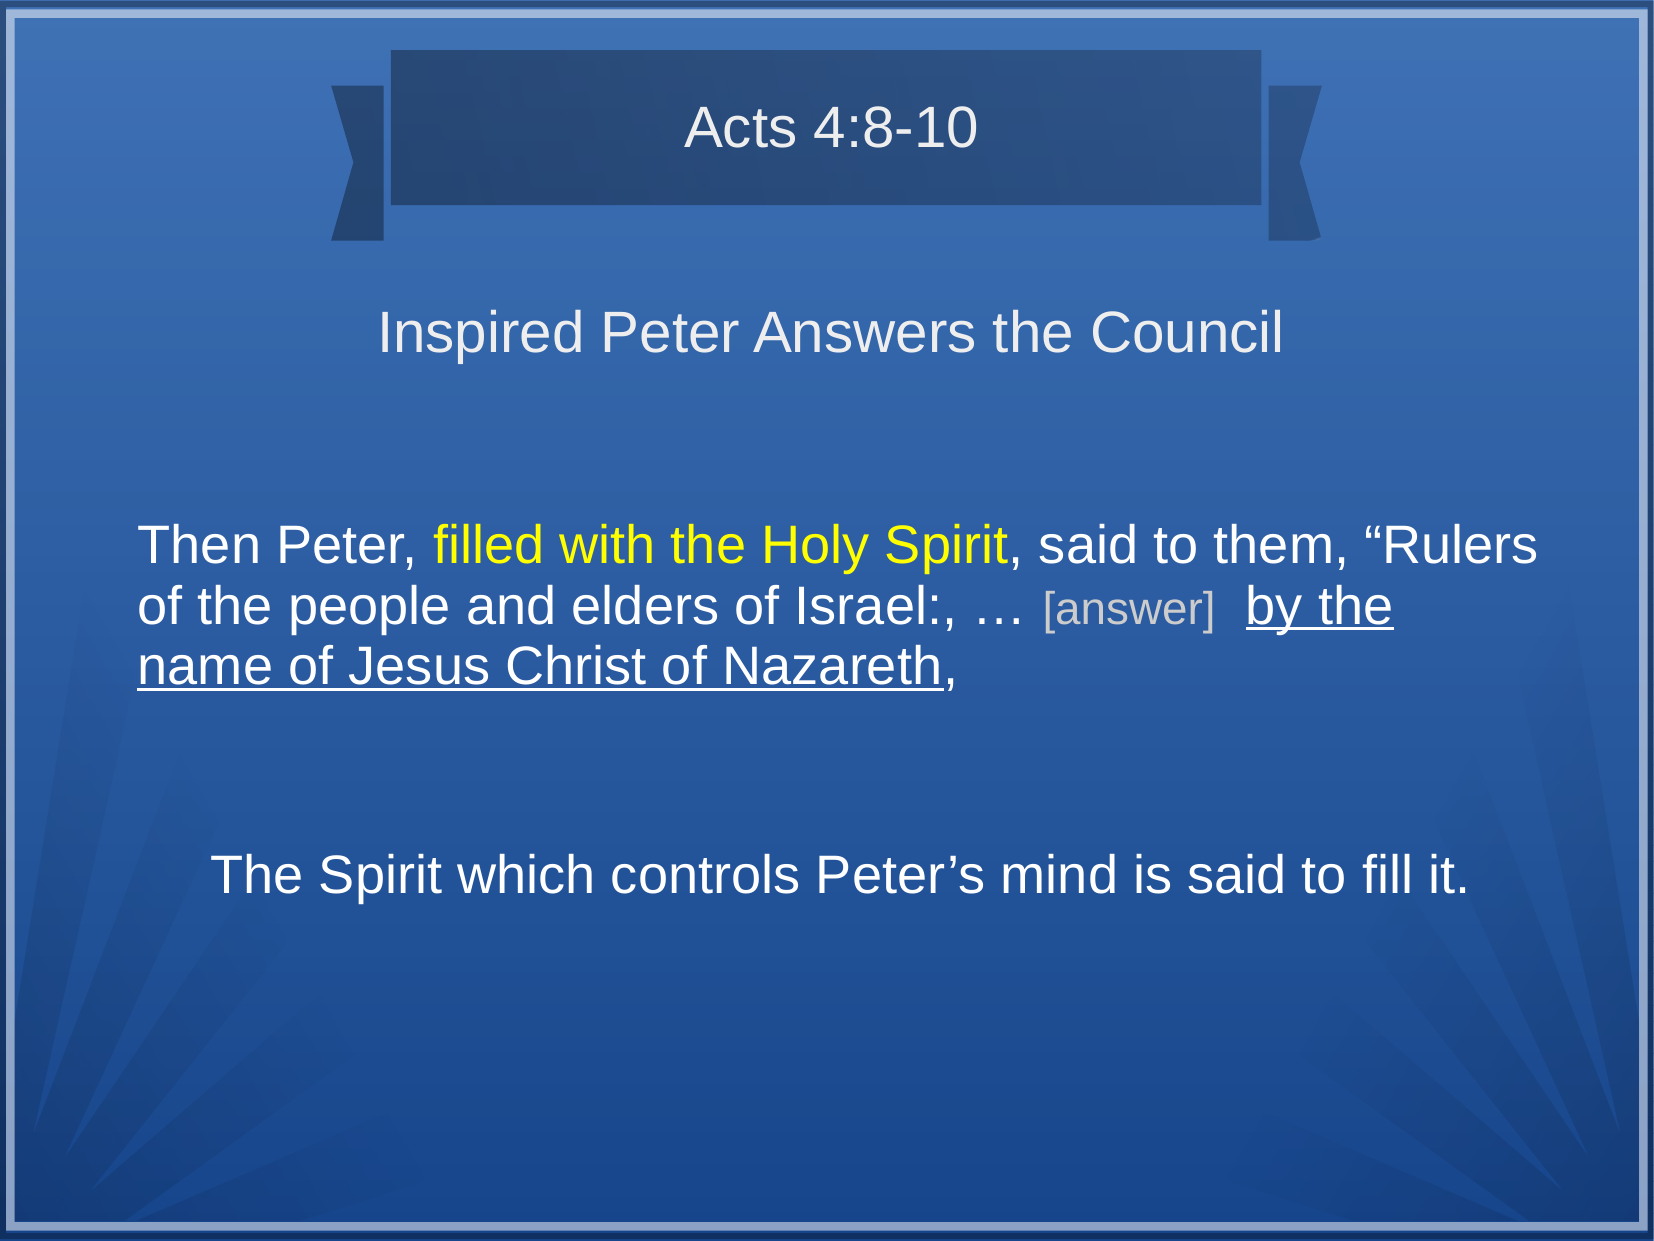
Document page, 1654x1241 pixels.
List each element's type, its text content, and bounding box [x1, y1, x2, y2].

text_box Inspired Peter Answers the Council Then Peter, filled with the Holy Spirit, said to them, “Rulers of the people and elders of Israel:, … [answer] by the name of Jesus Christ of Nazareth, The Spirit which controls Peter’s mind is said to fill it. [122, 285, 1560, 1191]
text_box Acts 4:8-10 [576, 73, 1087, 182]
